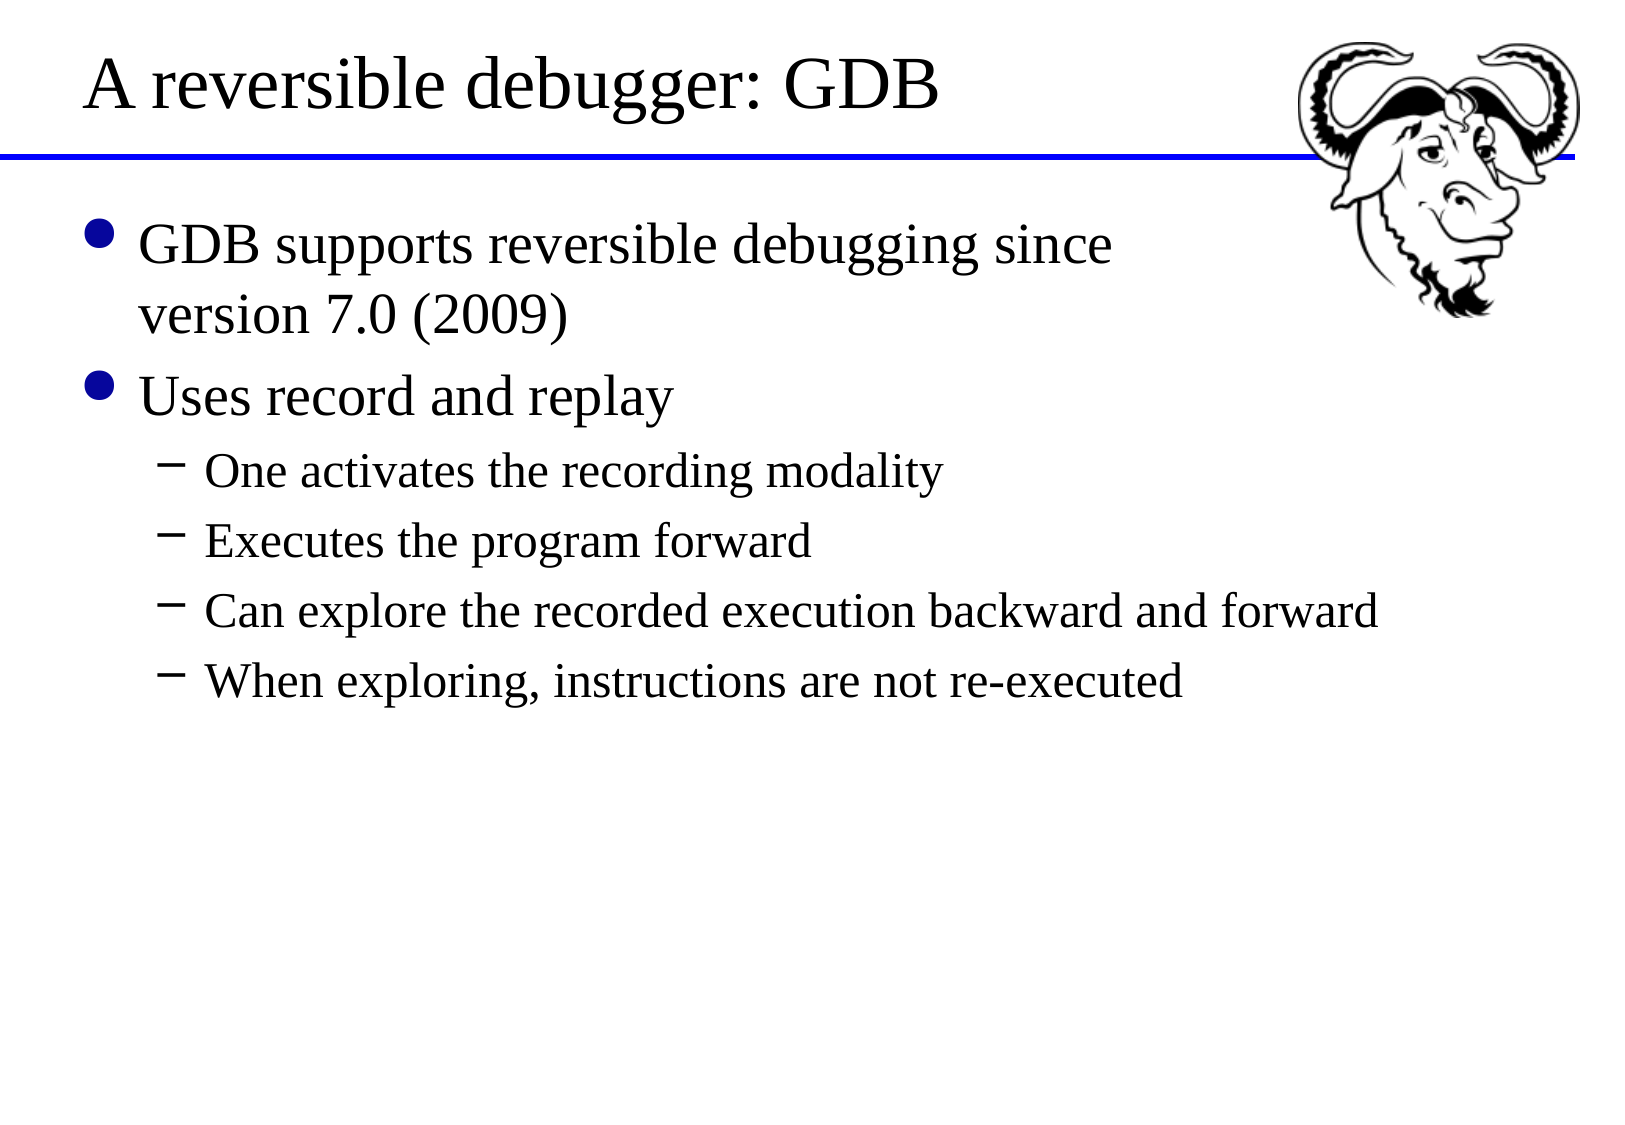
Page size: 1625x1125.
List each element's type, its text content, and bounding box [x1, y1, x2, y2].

list GDB supports reversible debugging since version 7.0 (2009) Uses record and replay One activates the recording modality Executes the program forward Can explore the recorded execution backward and forward When exploring, instructions are not re-executed [67, 198, 1478, 1061]
title A reversible debugger: GDB [67, 27, 1544, 131]
picture [1298, 42, 1580, 318]
